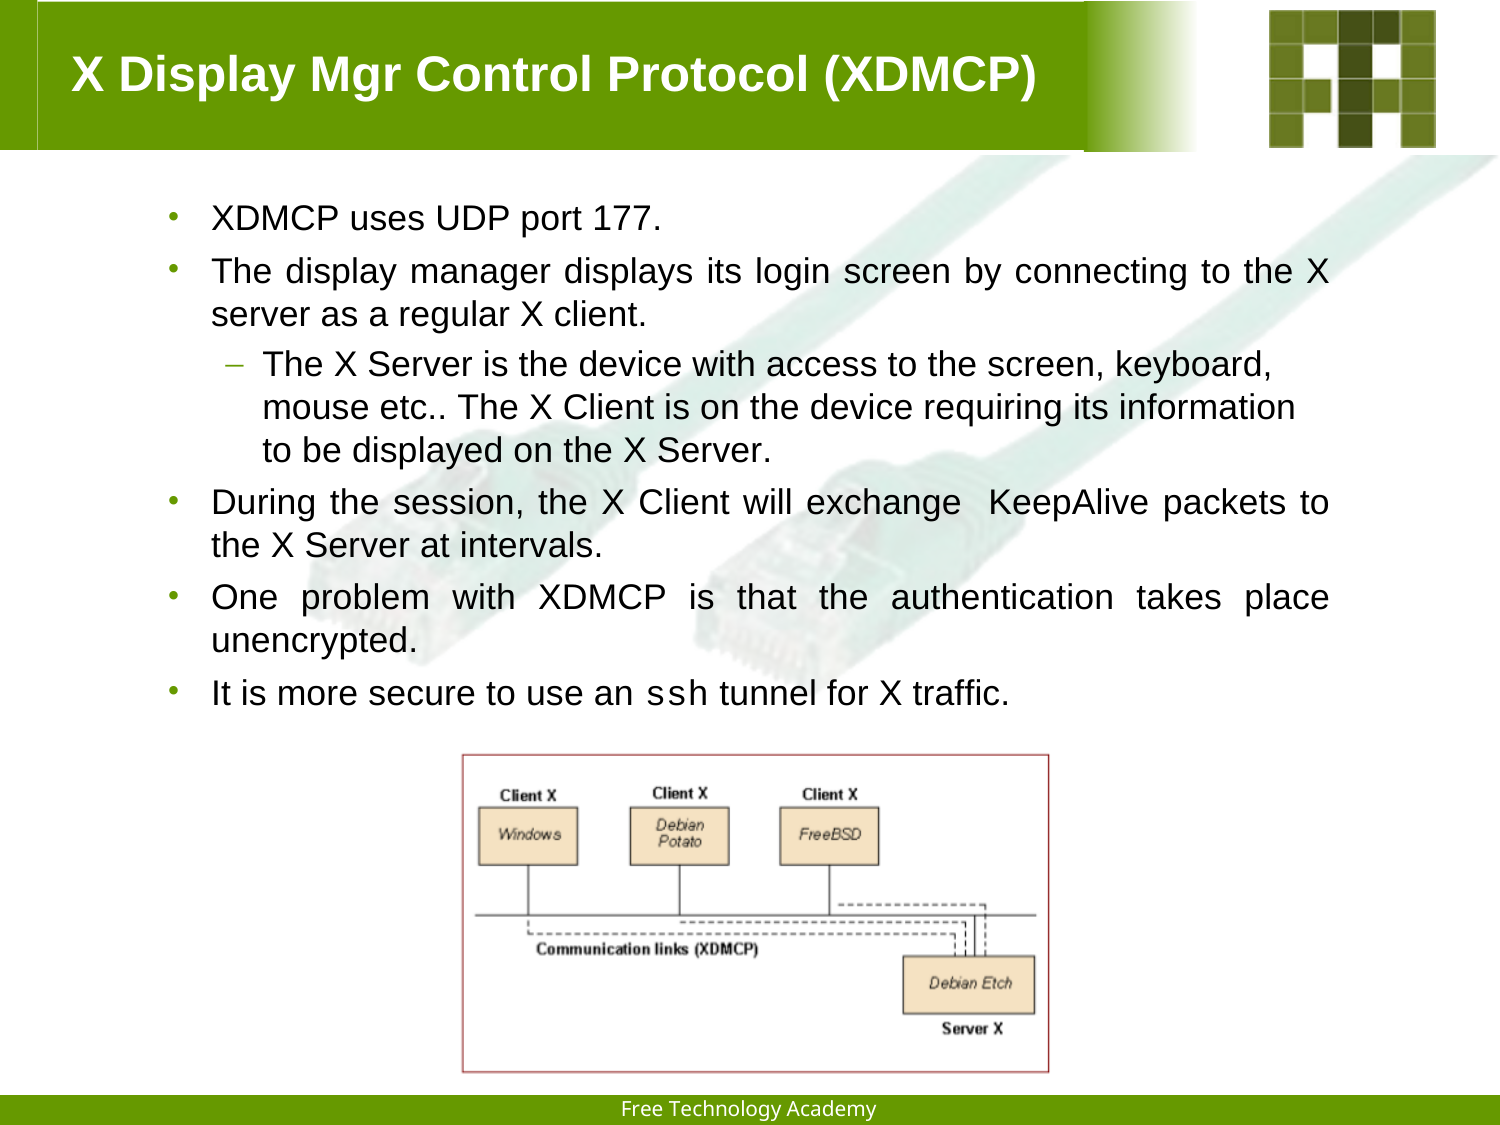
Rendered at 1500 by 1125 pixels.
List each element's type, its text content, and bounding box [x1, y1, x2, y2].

title X Display Mgr Control Protocol (XDMCP) [56, 1, 1107, 152]
picture [460, 752, 1052, 1075]
list XDMCP uses UDP port 177. The display manager displays its login screen by connecting to the X server as a regular X client. The X Server is the device with access to the screen, keyboard, mouse etc.. The X Client is on the device requiring its information to be displayed on the X Server. During the session, the X Client will exchange KeepAlive packets to the X Server at intervals. One problem with XDMCP is that the authentication takes place unencrypted. It is more secure to use an ssh tunnel for X traffic. [152, 187, 1348, 721]
picture [1269, 10, 1436, 148]
